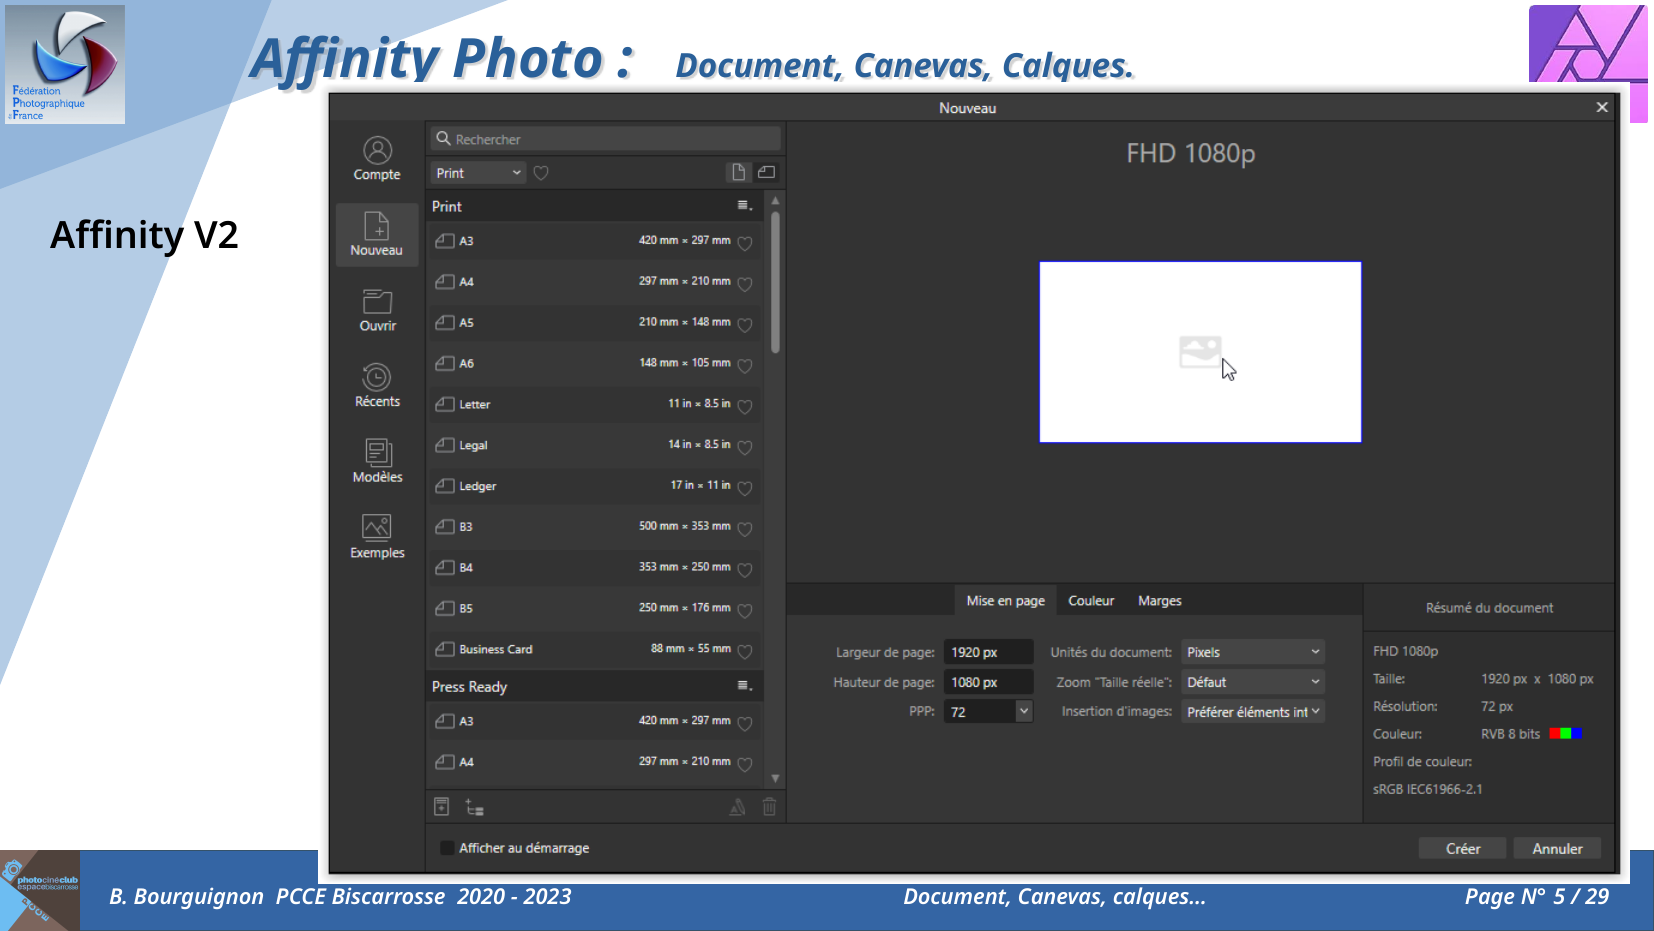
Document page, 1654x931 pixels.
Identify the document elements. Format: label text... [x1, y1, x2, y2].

text_box Affinity V2 [35, 200, 272, 272]
picture [318, 5, 1648, 884]
picture [5, 5, 125, 124]
picture [0, 850, 80, 931]
